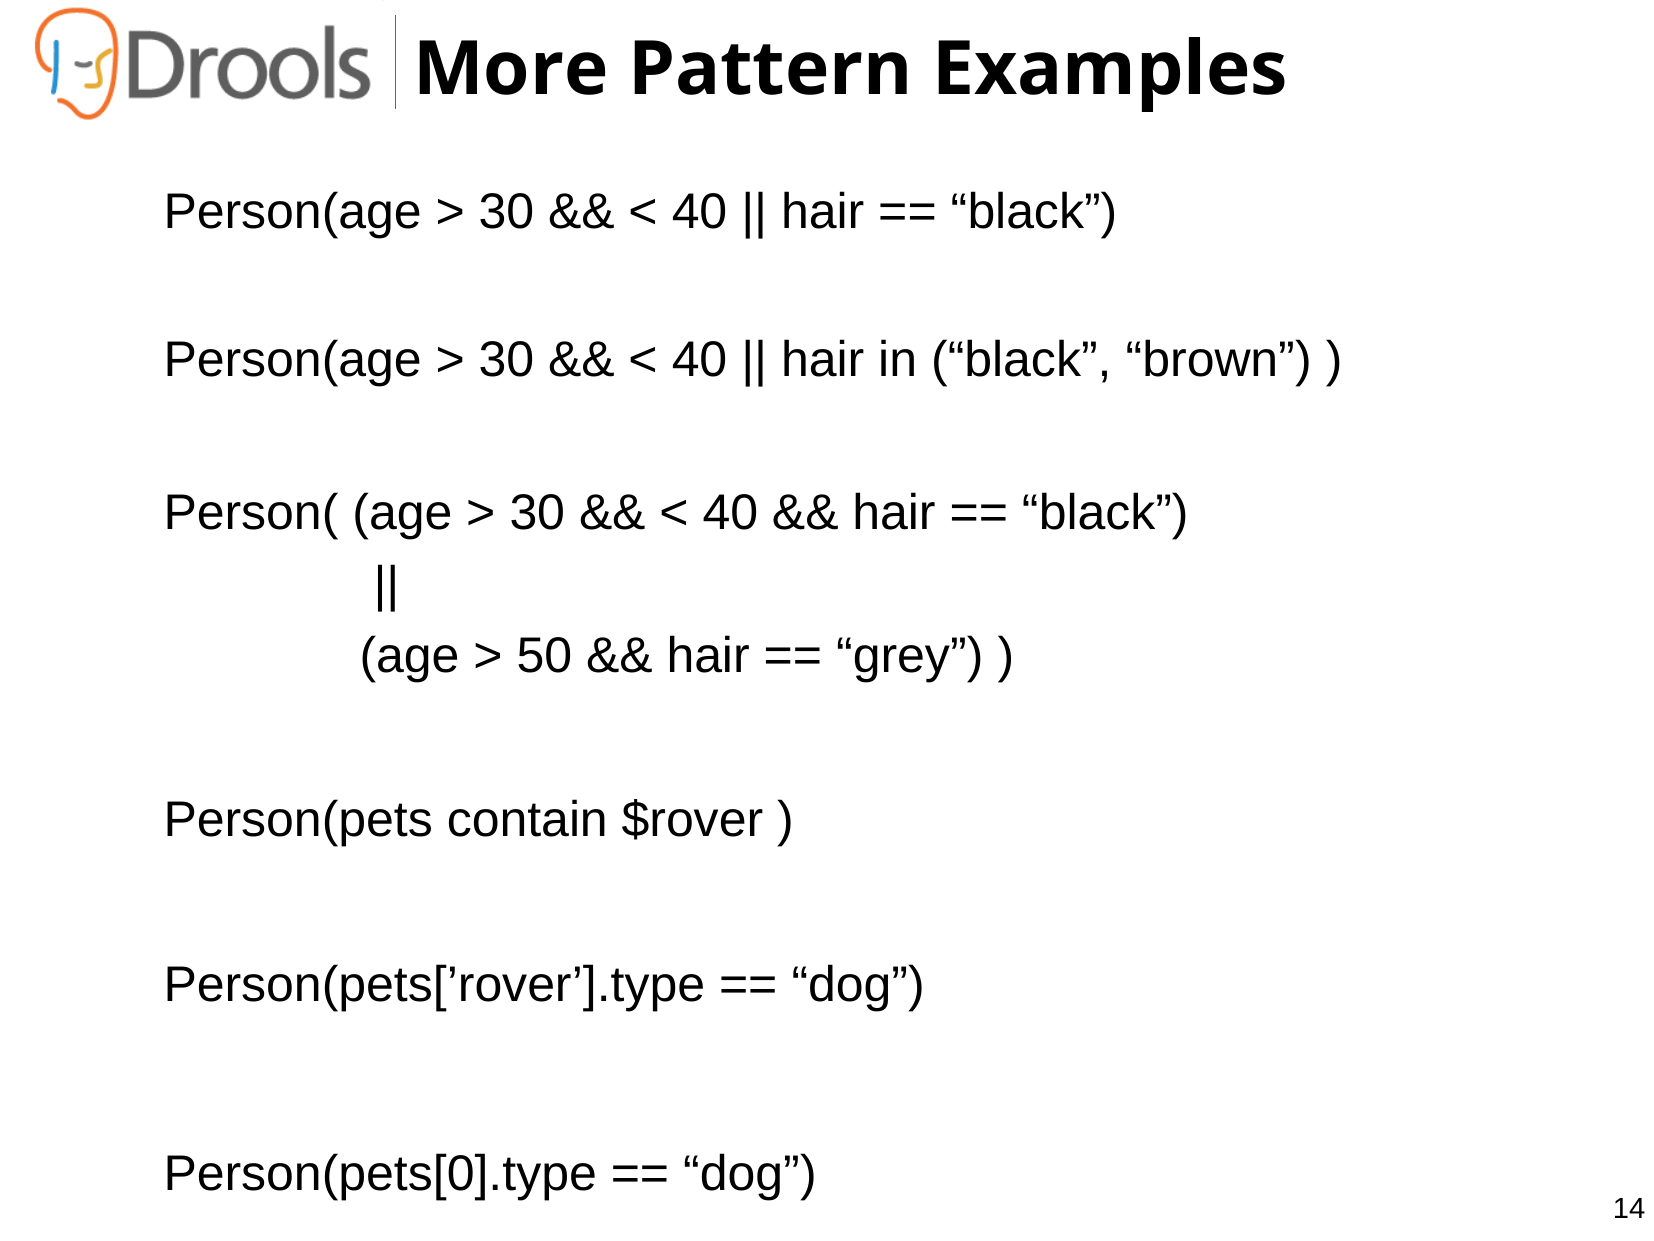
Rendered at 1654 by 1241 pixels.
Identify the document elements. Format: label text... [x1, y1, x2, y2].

picture [29, 0, 384, 126]
text_box More Pattern Examples [413, 12, 1402, 119]
list Person( (age > 30 && < 40 && hair == “black”) || (age > 50 && hair == “grey”) ) [163, 484, 1447, 684]
list Person(pets contain $rover ) [163, 791, 1270, 880]
list Person(pets[’rover’].type == “dog”) [163, 956, 1270, 1046]
list Person(age > 30 && < 40 || hair == “black”) [163, 183, 1270, 272]
list Person(age > 30 && < 40 || hair in (“black”, “brown”) ) [163, 330, 1447, 420]
list Person(pets[0].type == “dog”) [163, 1145, 1270, 1235]
